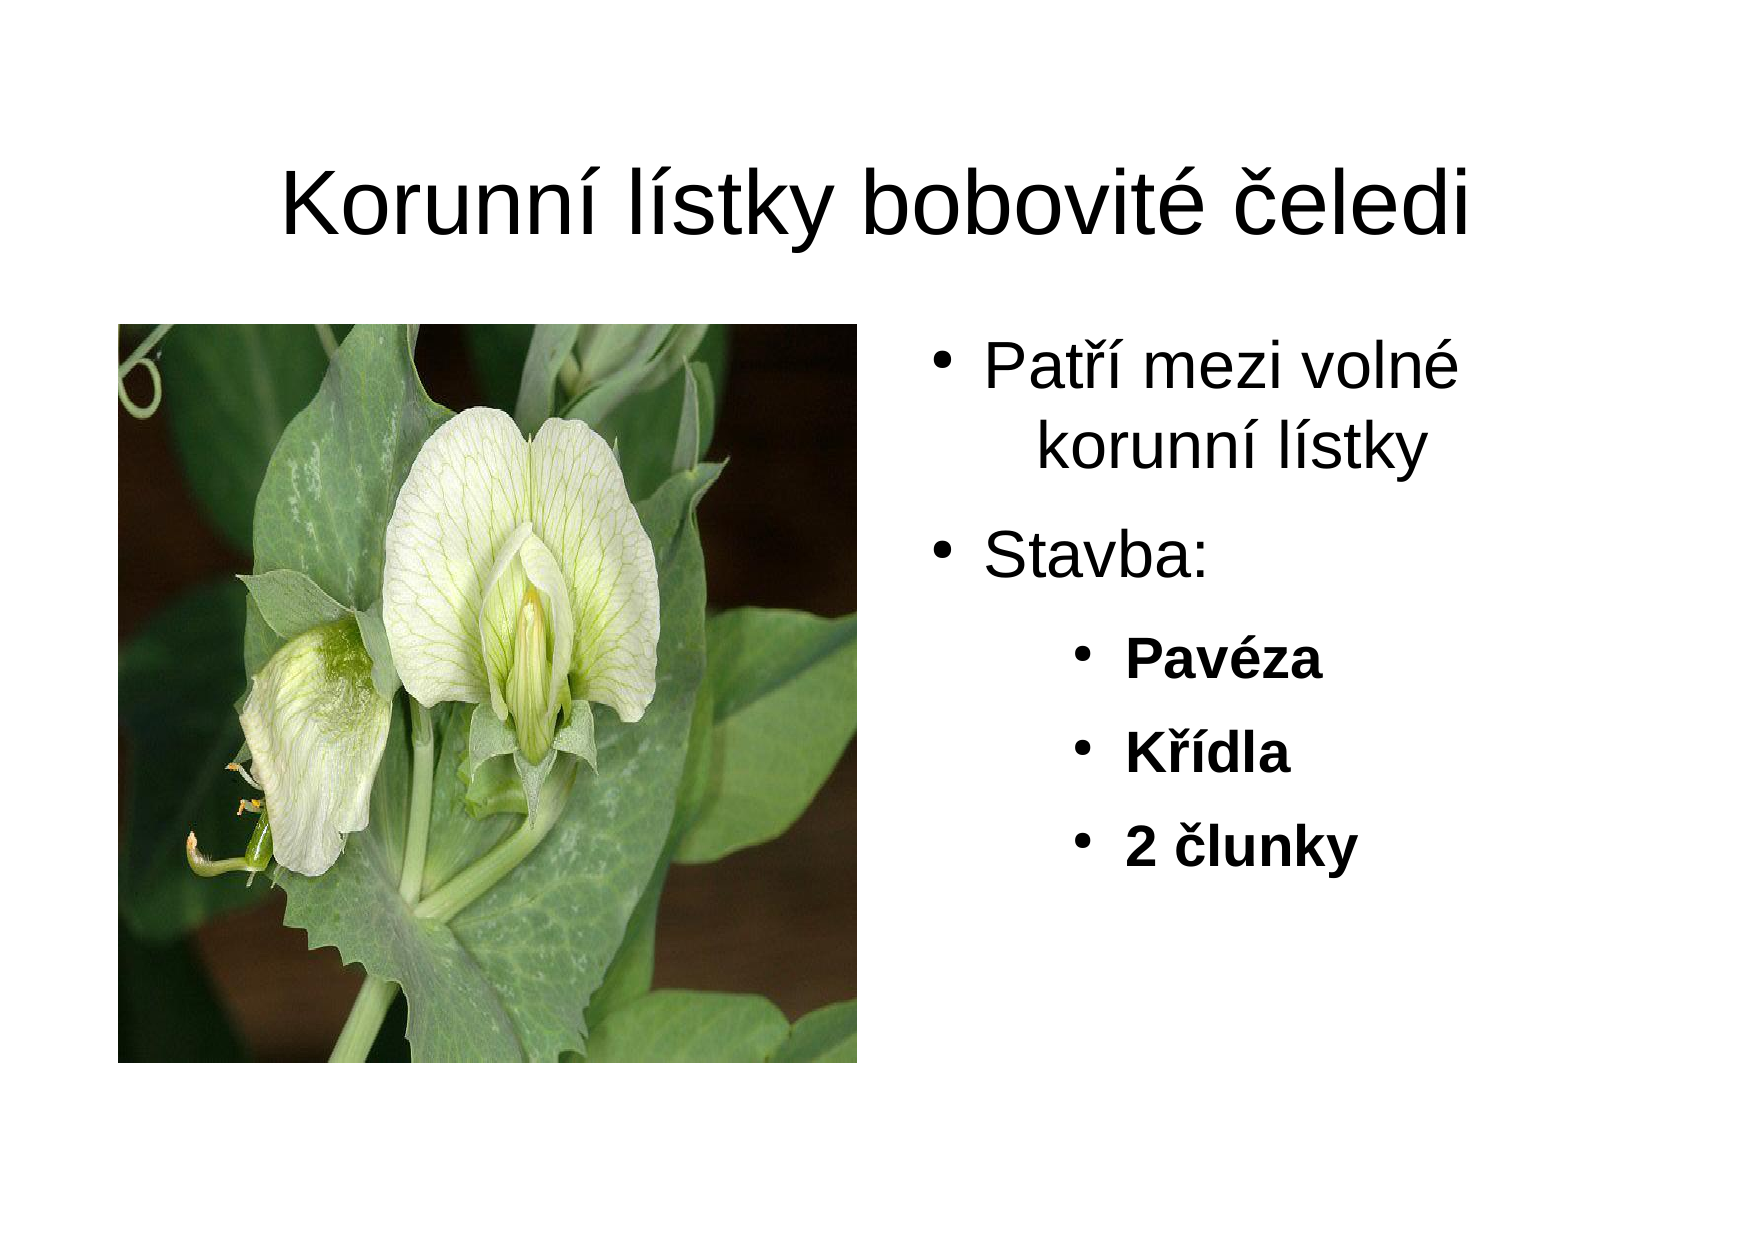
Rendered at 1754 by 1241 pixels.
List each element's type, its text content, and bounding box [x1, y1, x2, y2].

picture [118, 324, 857, 1063]
list Patří mezi volné korunní lístky Stavba: Pavéza Křídla 2 člunky [895, 321, 1614, 1048]
title Korunní lístky bobovité čeledi [140, 111, 1614, 284]
